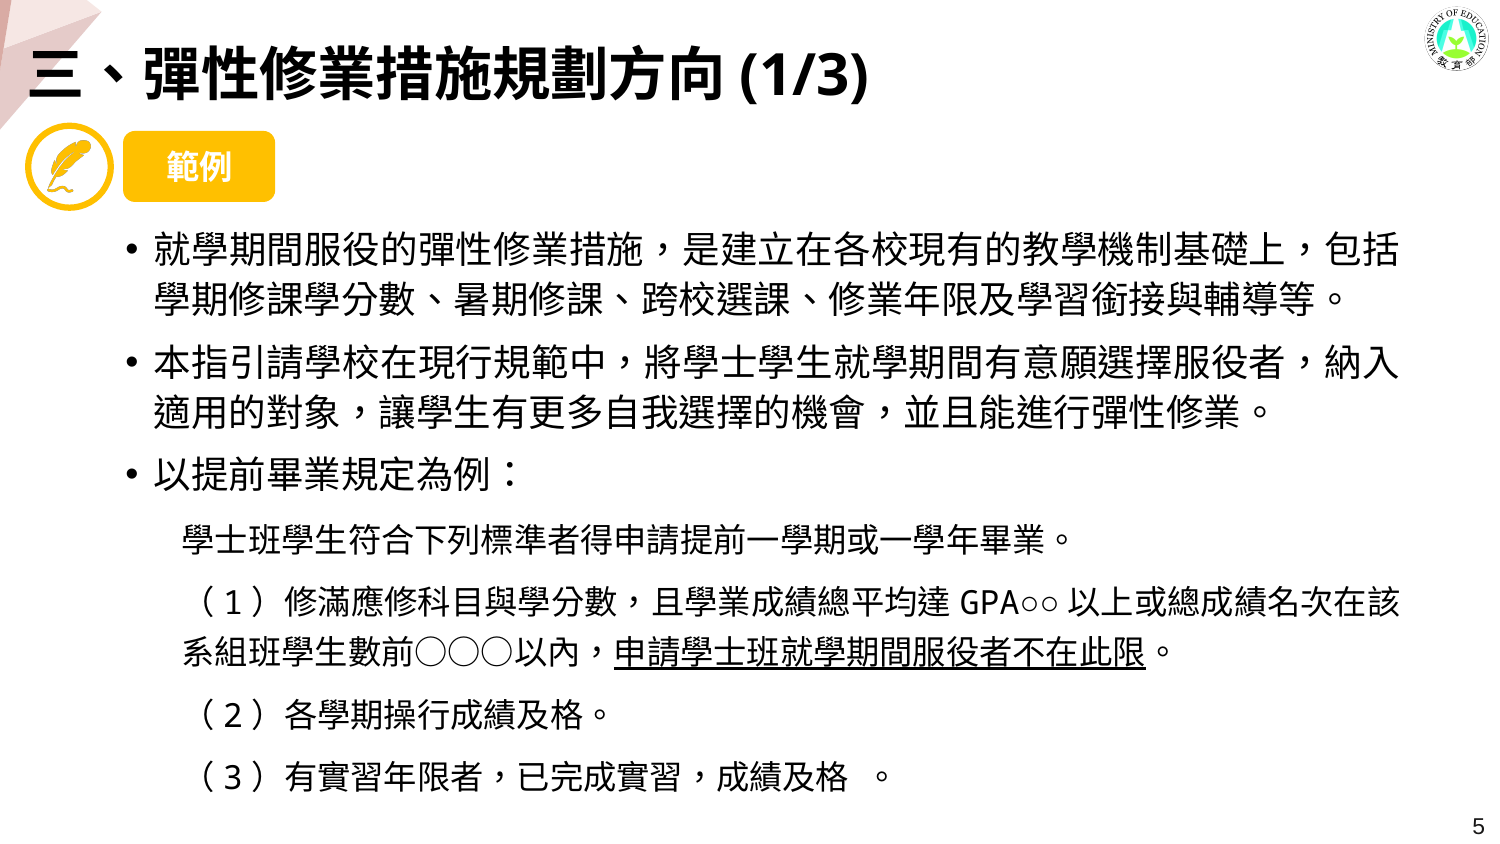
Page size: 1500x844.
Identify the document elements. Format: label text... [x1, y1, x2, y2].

text_box [0, 0, 102, 130]
text_box 範例 [123, 130, 276, 202]
text_box [100, 139, 111, 195]
text_box [28, 140, 38, 194]
picture [38, 135, 100, 197]
title 三、彈性修業措施規劃方向(1/3) [11, 27, 1475, 125]
text_box 就學期間服役的彈性修業措施，是建立在各校現有的教學機制基礎上，包括學期修課學分數、暑期修課、跨校選課、修業年限及學習銜接與輔導等。 本指引請學校在現行規範中，將學士學生就學期間有意願選擇服役者，納入適用的對象，讓學生有更多自我選擇的機會，並且能進行彈性修業。 以提前畢業規定為例： 學士班學生符合下列標準者得申請提前一學期或一學年畢業。 （1）修滿應修科目與學分數，且學業成績總平均達GPA○○以上或總成績名次在該系組班學生數前○○○以內，申請學士班就學期間服役者不在此限。 （2）各學期操行成績及格。 （3）有實習年限者，已完成實習，成績及格 。 [110, 213, 1416, 804]
picture [1426, 6, 1489, 65]
text_box [43, 125, 96, 135]
text_box [41, 197, 98, 208]
